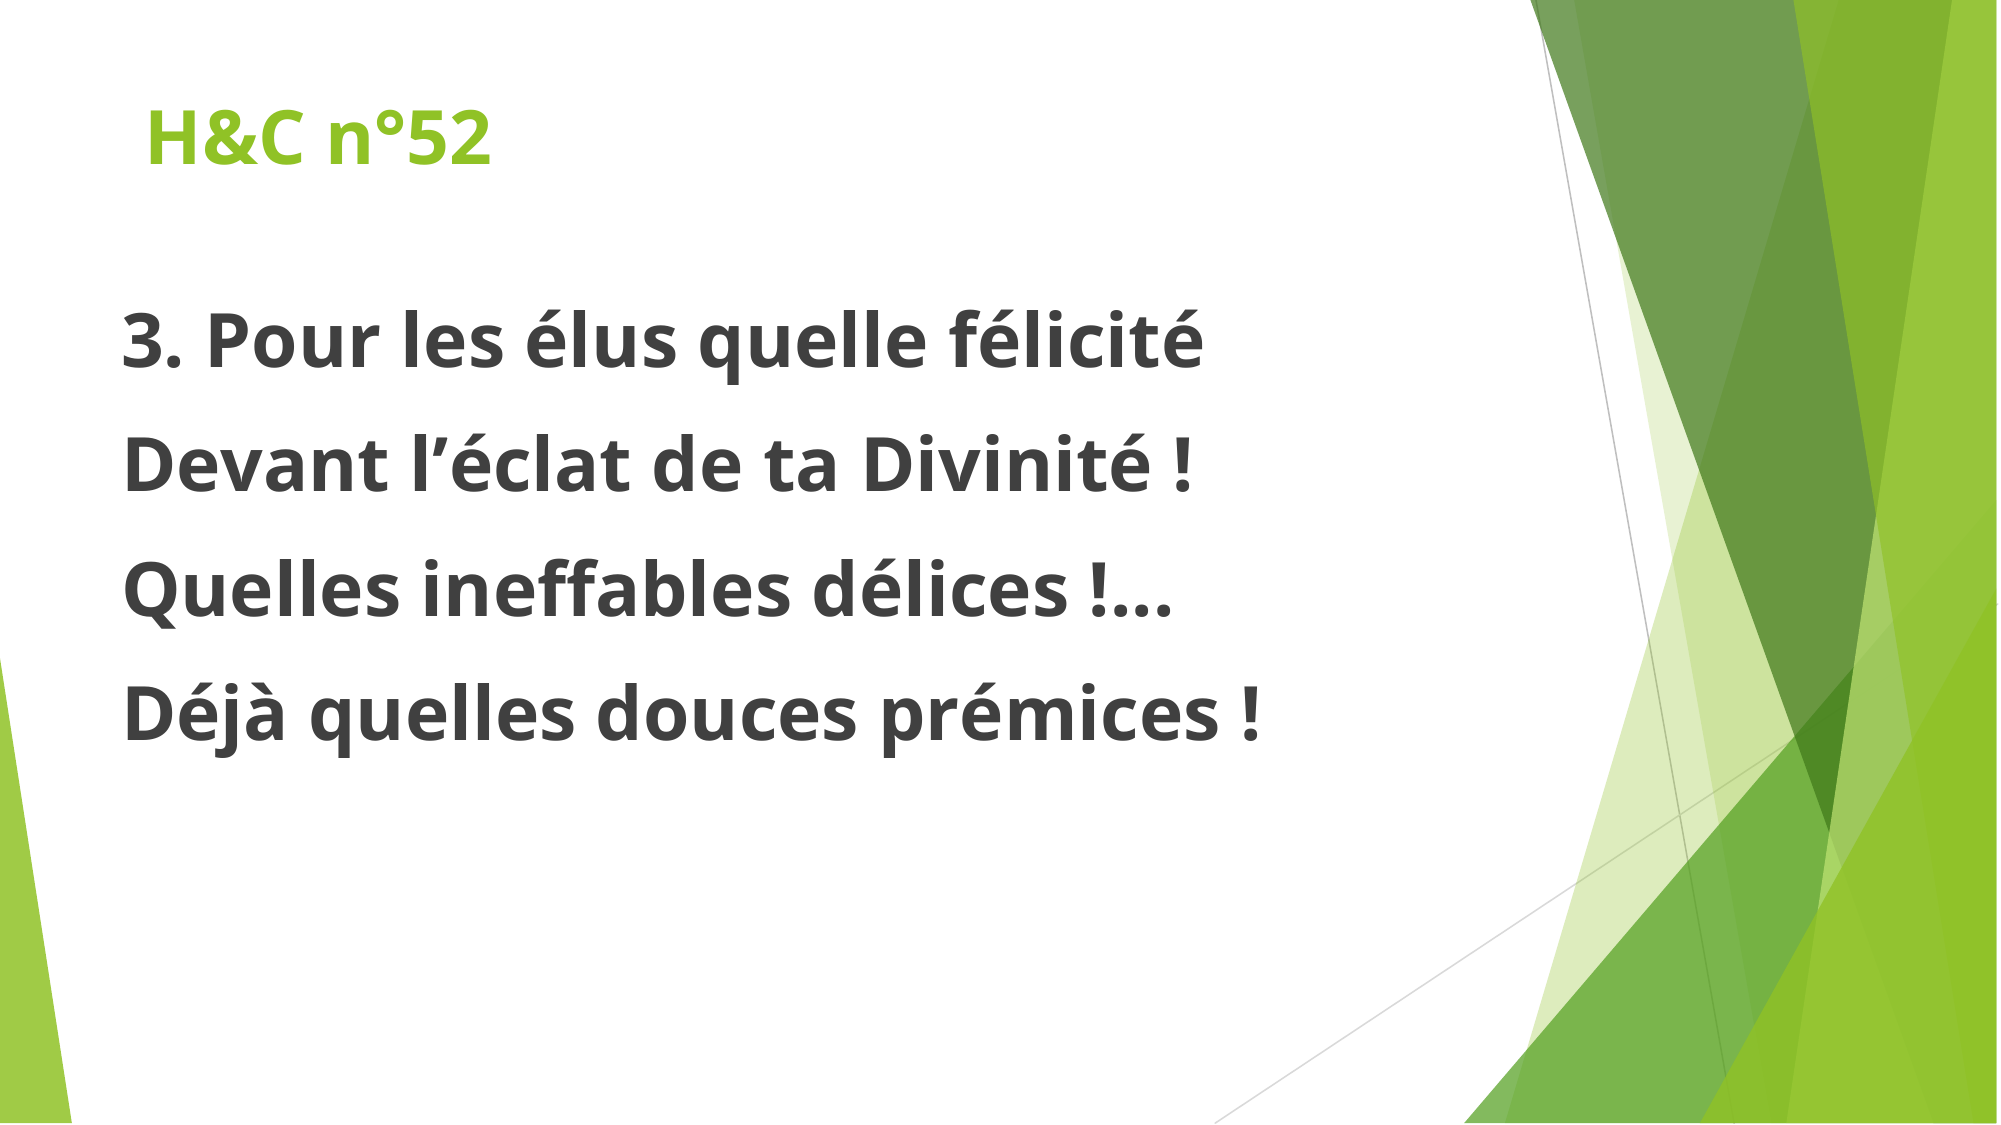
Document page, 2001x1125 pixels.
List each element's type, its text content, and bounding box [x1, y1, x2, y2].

text_box H&C n°52 [129, 82, 1441, 260]
text_box 3. Pour les élus quelle félicité Devant l’éclat de ta Divinité ! Quelles ineffables délices !... Déjà quelles douces prémices ! [106, 271, 1973, 1037]
